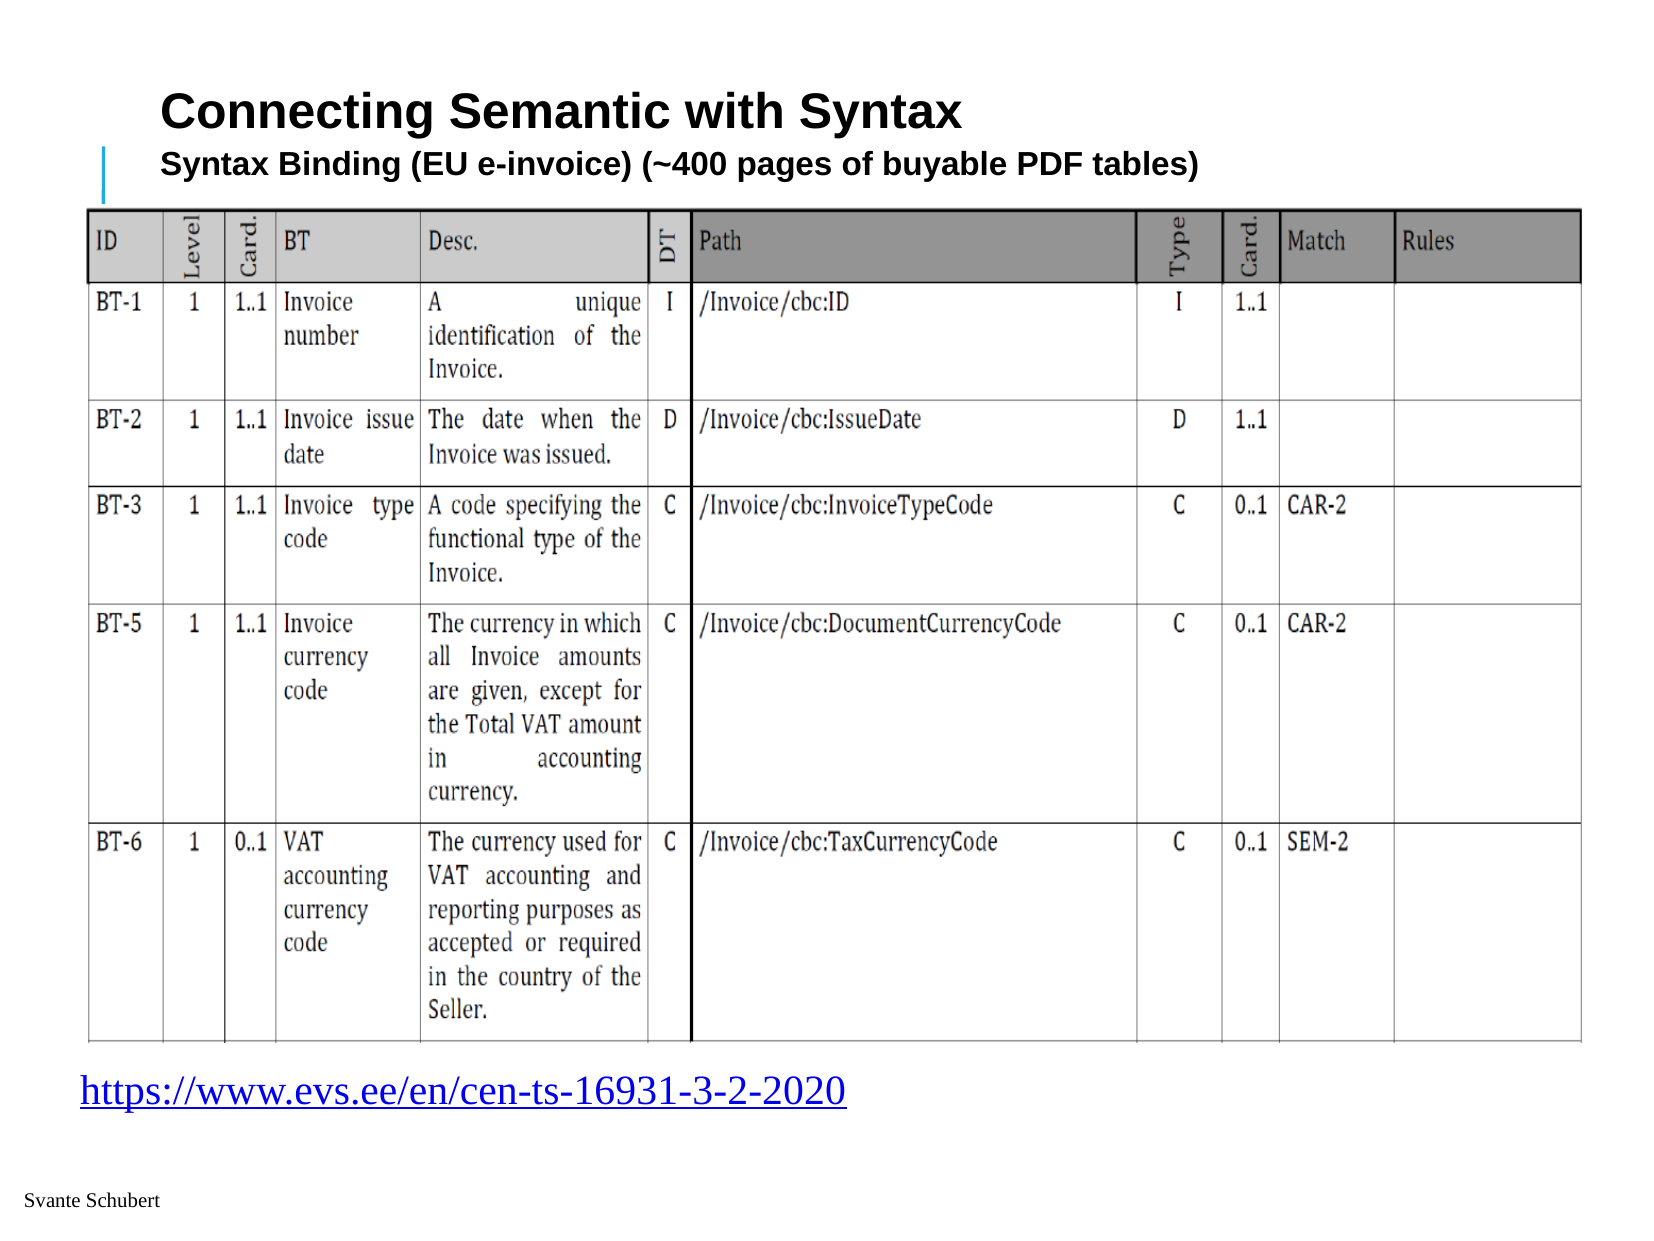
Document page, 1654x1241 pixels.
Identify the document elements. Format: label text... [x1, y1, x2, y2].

text_box Svante Schubert [23, 1186, 588, 1218]
picture [83, 204, 1584, 1043]
text_box https://www.evs.ee/en/cen-ts-16931-3-2-2020 [5, 1062, 922, 1119]
title Connecting Semantic with Syntax Syntax Binding (EU e-invoice) (~400 pages of buyable PDF tables) [160, 74, 1530, 204]
